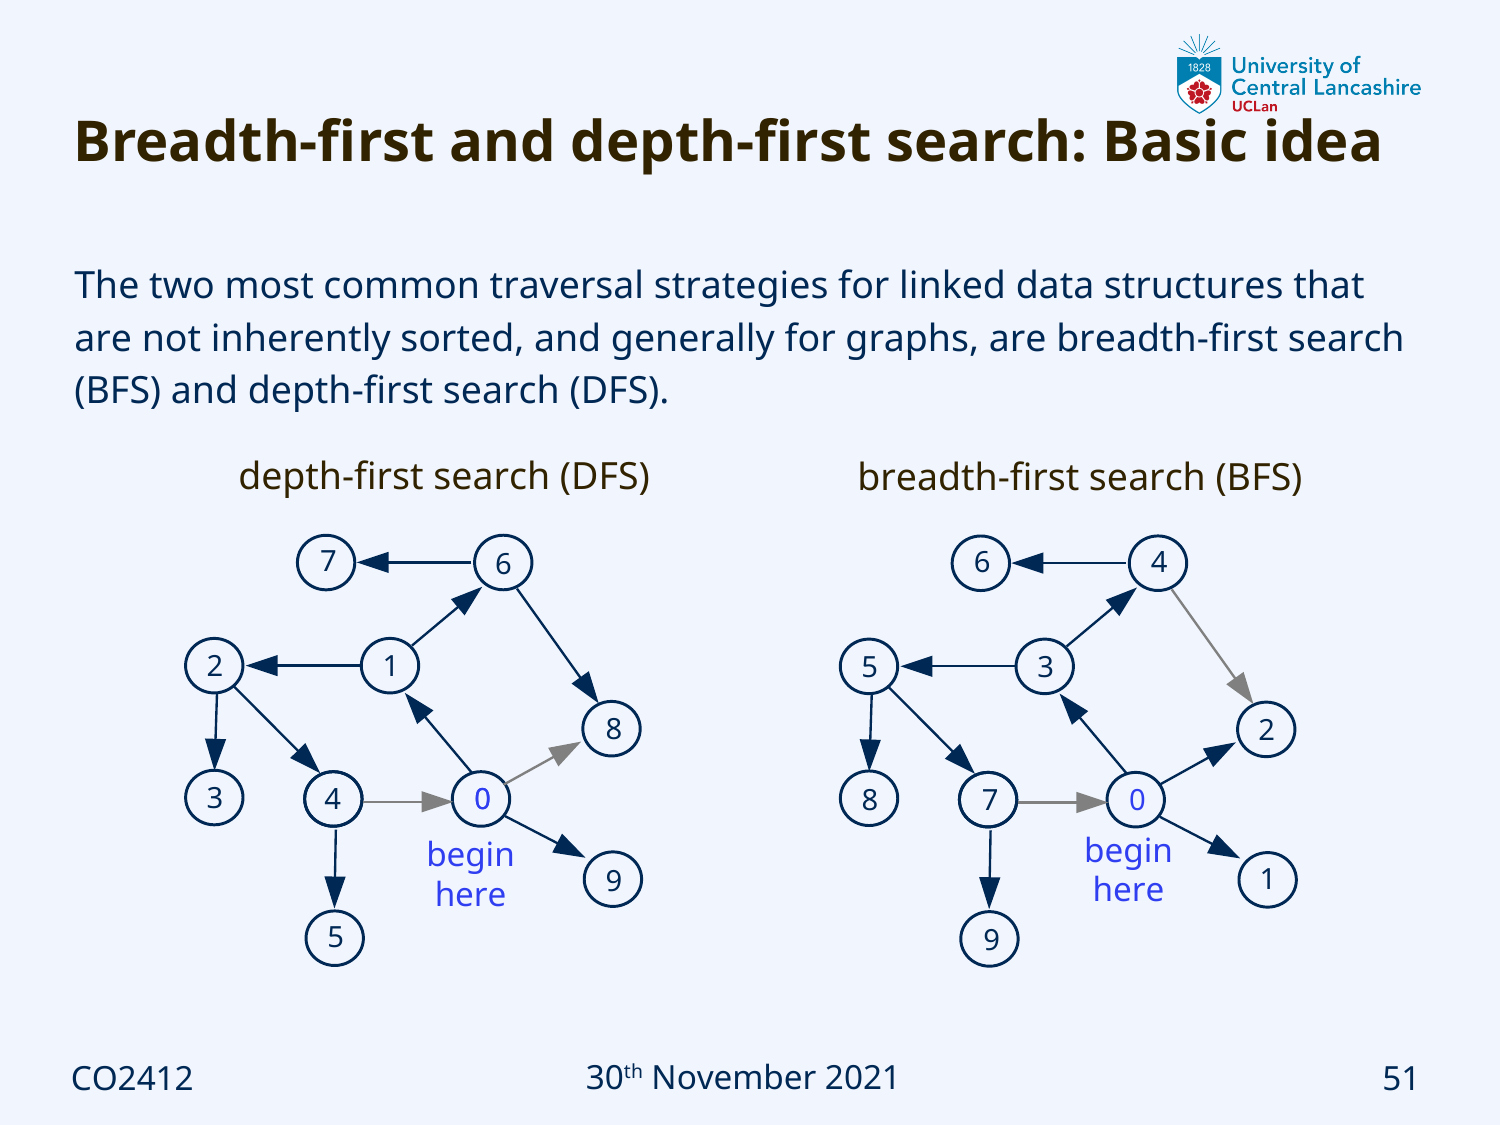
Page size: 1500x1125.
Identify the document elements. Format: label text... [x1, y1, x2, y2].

text_box 4 [309, 773, 357, 823]
picture [1177, 34, 1421, 54]
text_box 6 [480, 537, 528, 588]
text_box 5 [312, 910, 360, 961]
text_box 1 [368, 639, 416, 690]
text_box The two most common traversal strategies for linked data structures that are not inherently sorted, and generally for graphs, are breadth-first search (BFS) and depth-first search (DFS). [59, 246, 1435, 419]
text_box 7 [305, 535, 353, 586]
text_box 2 [191, 639, 240, 690]
title Breadth-first and depth-first search: Basic idea [58, 54, 1500, 224]
text_box 7 [967, 773, 1015, 824]
text_box 2 [1243, 703, 1291, 754]
text_box depth-first search (DFS) [223, 444, 707, 511]
text_box begin here [404, 825, 537, 921]
text_box 3 [1022, 640, 1071, 691]
text_box 3 [191, 771, 240, 822]
text_box 9 [968, 914, 1016, 965]
text_box 4 [1136, 535, 1184, 586]
text_box breadth-first search (BFS) [842, 445, 1326, 512]
text_box 5 [846, 640, 895, 691]
text_box 0 [1114, 773, 1162, 821]
text_box begin here [1062, 821, 1195, 917]
text_box 8 [846, 773, 895, 824]
text_box 0 [459, 773, 508, 823]
text_box 9 [590, 854, 639, 905]
text_box 6 [958, 535, 1007, 586]
text_box 1 [1244, 852, 1293, 903]
text_box 8 [590, 702, 639, 753]
